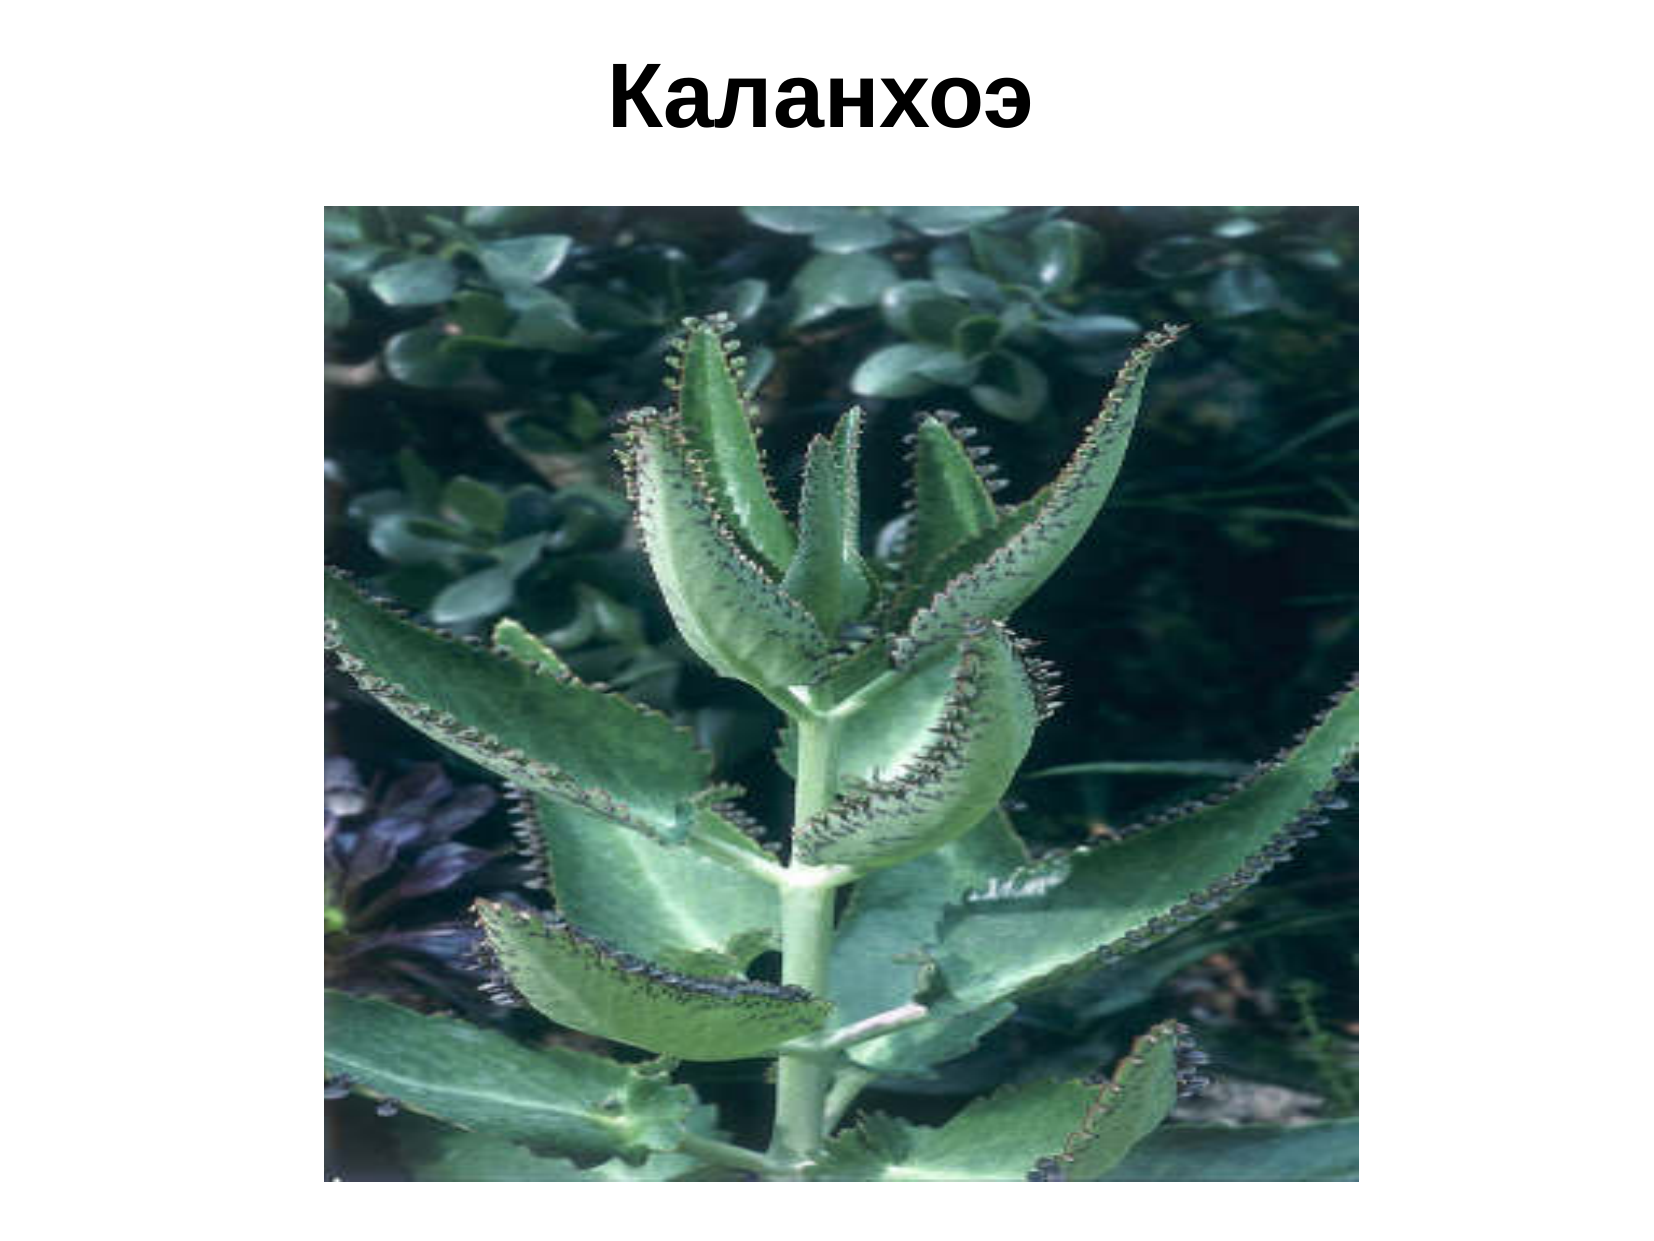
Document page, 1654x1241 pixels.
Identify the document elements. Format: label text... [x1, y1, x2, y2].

title Каланхоэ [76, 0, 1565, 193]
picture [324, 206, 1359, 1182]
